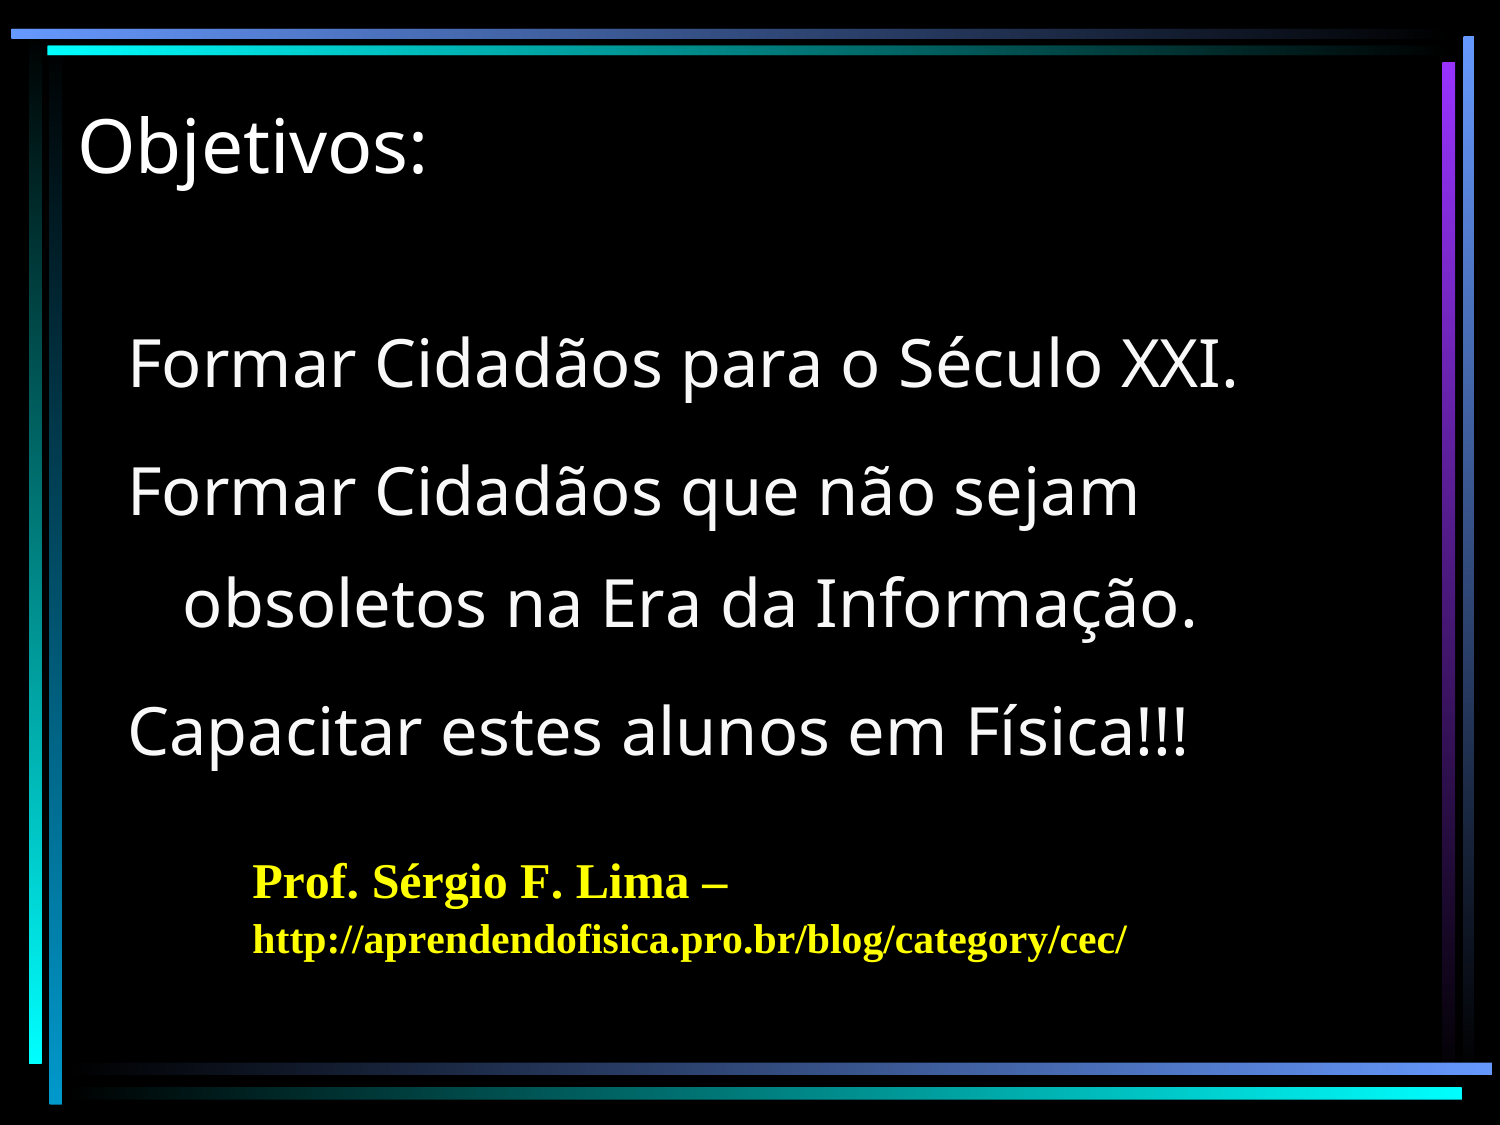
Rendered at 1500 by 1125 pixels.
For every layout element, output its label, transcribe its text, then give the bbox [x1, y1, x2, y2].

title Objetivos: [62, 62, 1375, 250]
text_box Prof. Sérgio F. Lima – http://aprendendofisica.pro.br/blog/category/cec/ [237, 837, 1388, 971]
list Formar Cidadãos para o Século XXI. Formar Cidadãos que não sejam obsoletos na Era da Informação. Capacitar estes alunos em Física!!! [112, 287, 1388, 731]
